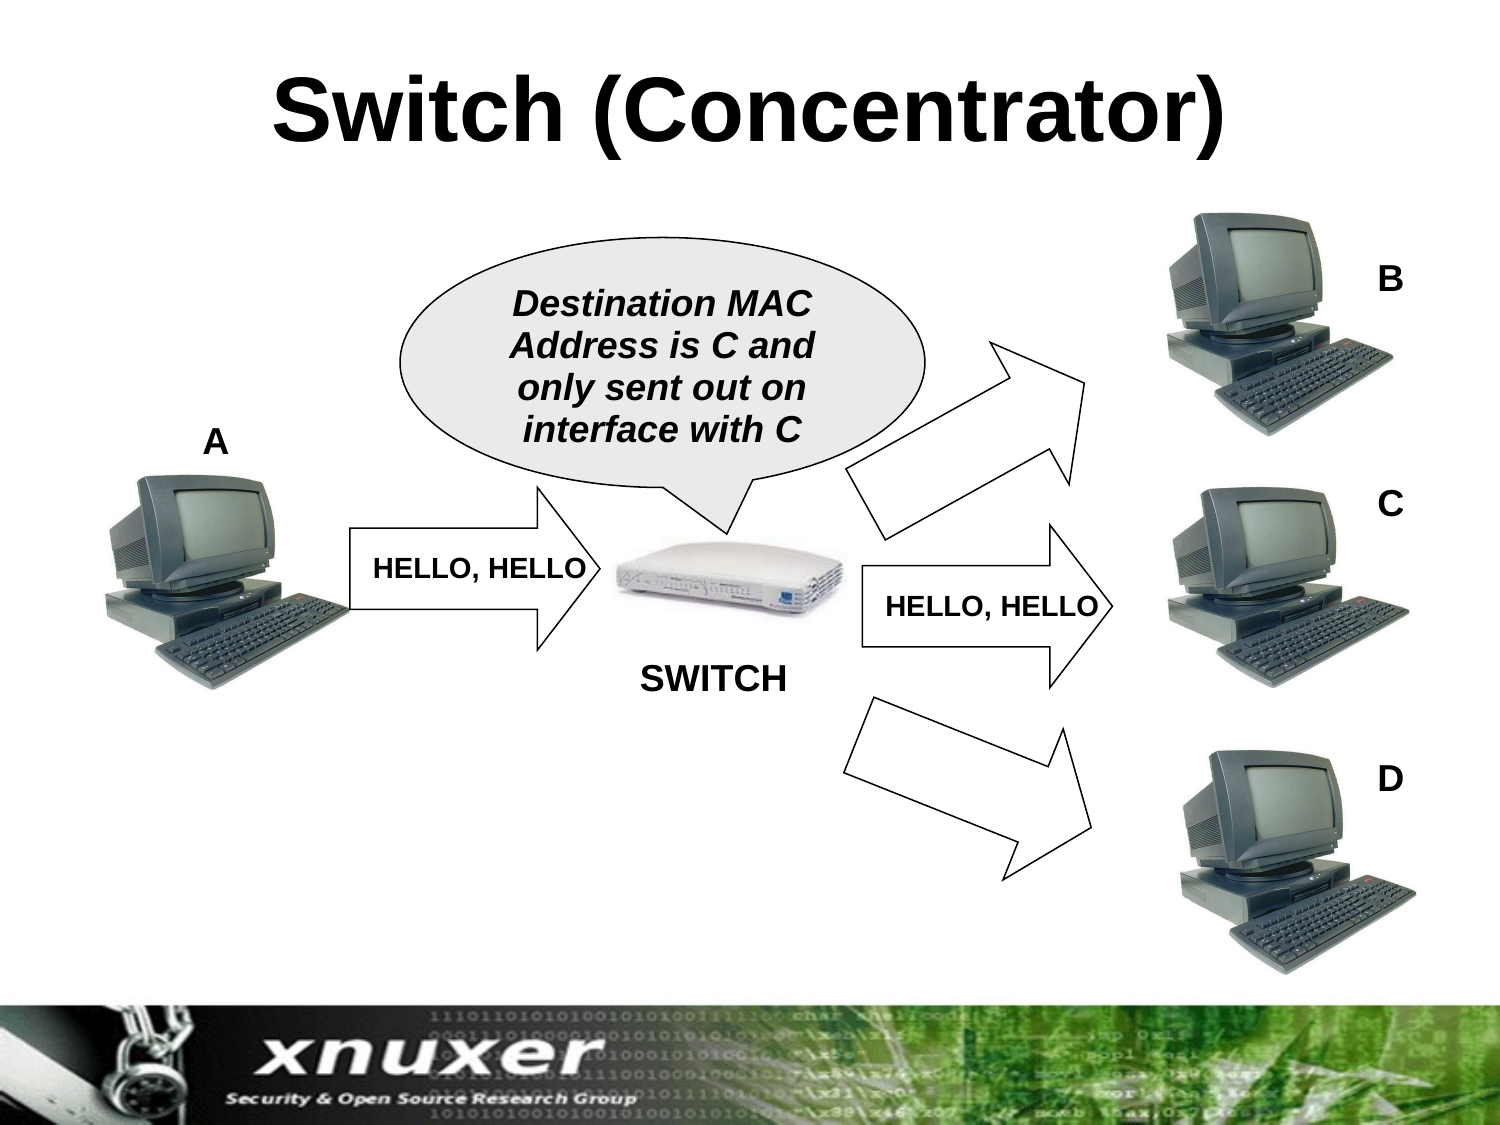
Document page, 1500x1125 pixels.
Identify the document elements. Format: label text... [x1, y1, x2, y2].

text_box SWITCH [624, 650, 803, 708]
text_box [843, 697, 1092, 880]
text_box A [187, 412, 245, 470]
text_box Destination MAC Address is C and only sent out on interface with C [400, 237, 925, 535]
text_box D [1362, 750, 1420, 808]
text_box B [1362, 249, 1420, 308]
title Switch (Concentrator) [75, 45, 1426, 176]
text_box HELLO, HELLO [862, 525, 1113, 688]
text_box HELLO, HELLO [349, 487, 601, 651]
text_box [845, 342, 1085, 540]
text_box C [1362, 474, 1420, 533]
picture [0, 0, 1500, 1125]
